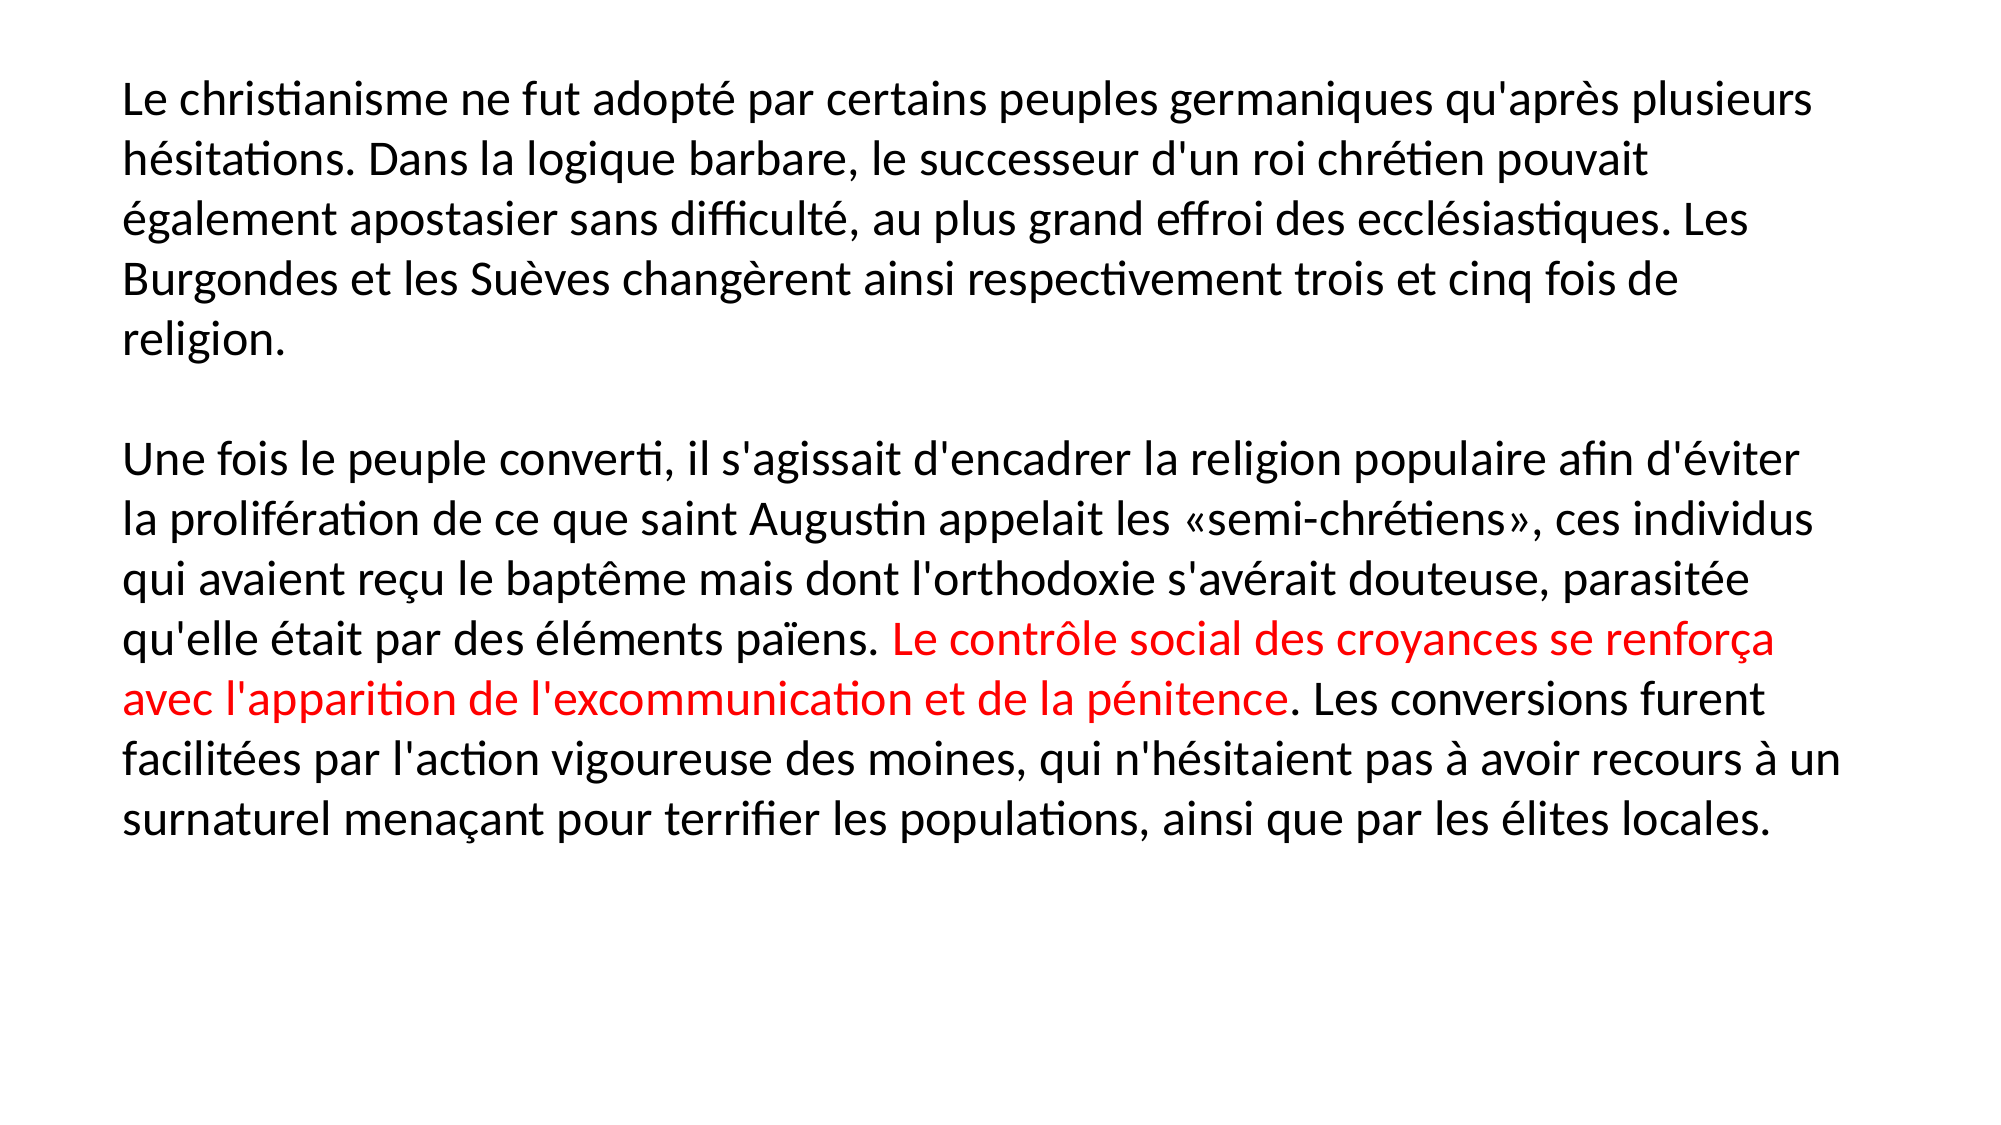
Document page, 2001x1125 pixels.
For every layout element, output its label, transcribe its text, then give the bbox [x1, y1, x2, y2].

text_box Le christianisme ne fut adopté par certains peuples germaniques qu'après plusieurs hésitations. Dans la logique barbare, le successeur d'un roi chrétien pouvait également apostasier sans difficulté, au plus grand effroi des ecclésiastiques. Les Burgondes et les Suèves changèrent ainsi respectivement trois et cinq fois de religion. Une fois le peuple converti, il s'agissait d'encadrer la religion populaire afin d'éviter la prolifération de ce que saint Augustin appelait les «semi-chrétiens», ces individus qui avaient reçu le baptême mais dont l'orthodoxie s'avérait douteuse, parasitée qu'elle était par des éléments païens. Le contrôle social des croyances se renforça avec l'apparition de l'excommunication et de la pénitence. Les conversions furent facilitées par l'action vigoureuse des moines, qui n'hésitaient pas à avoir recours à un surnaturel menaçant pour terrifier les populations, ainsi que par les élites locales. [108, 57, 1863, 861]
